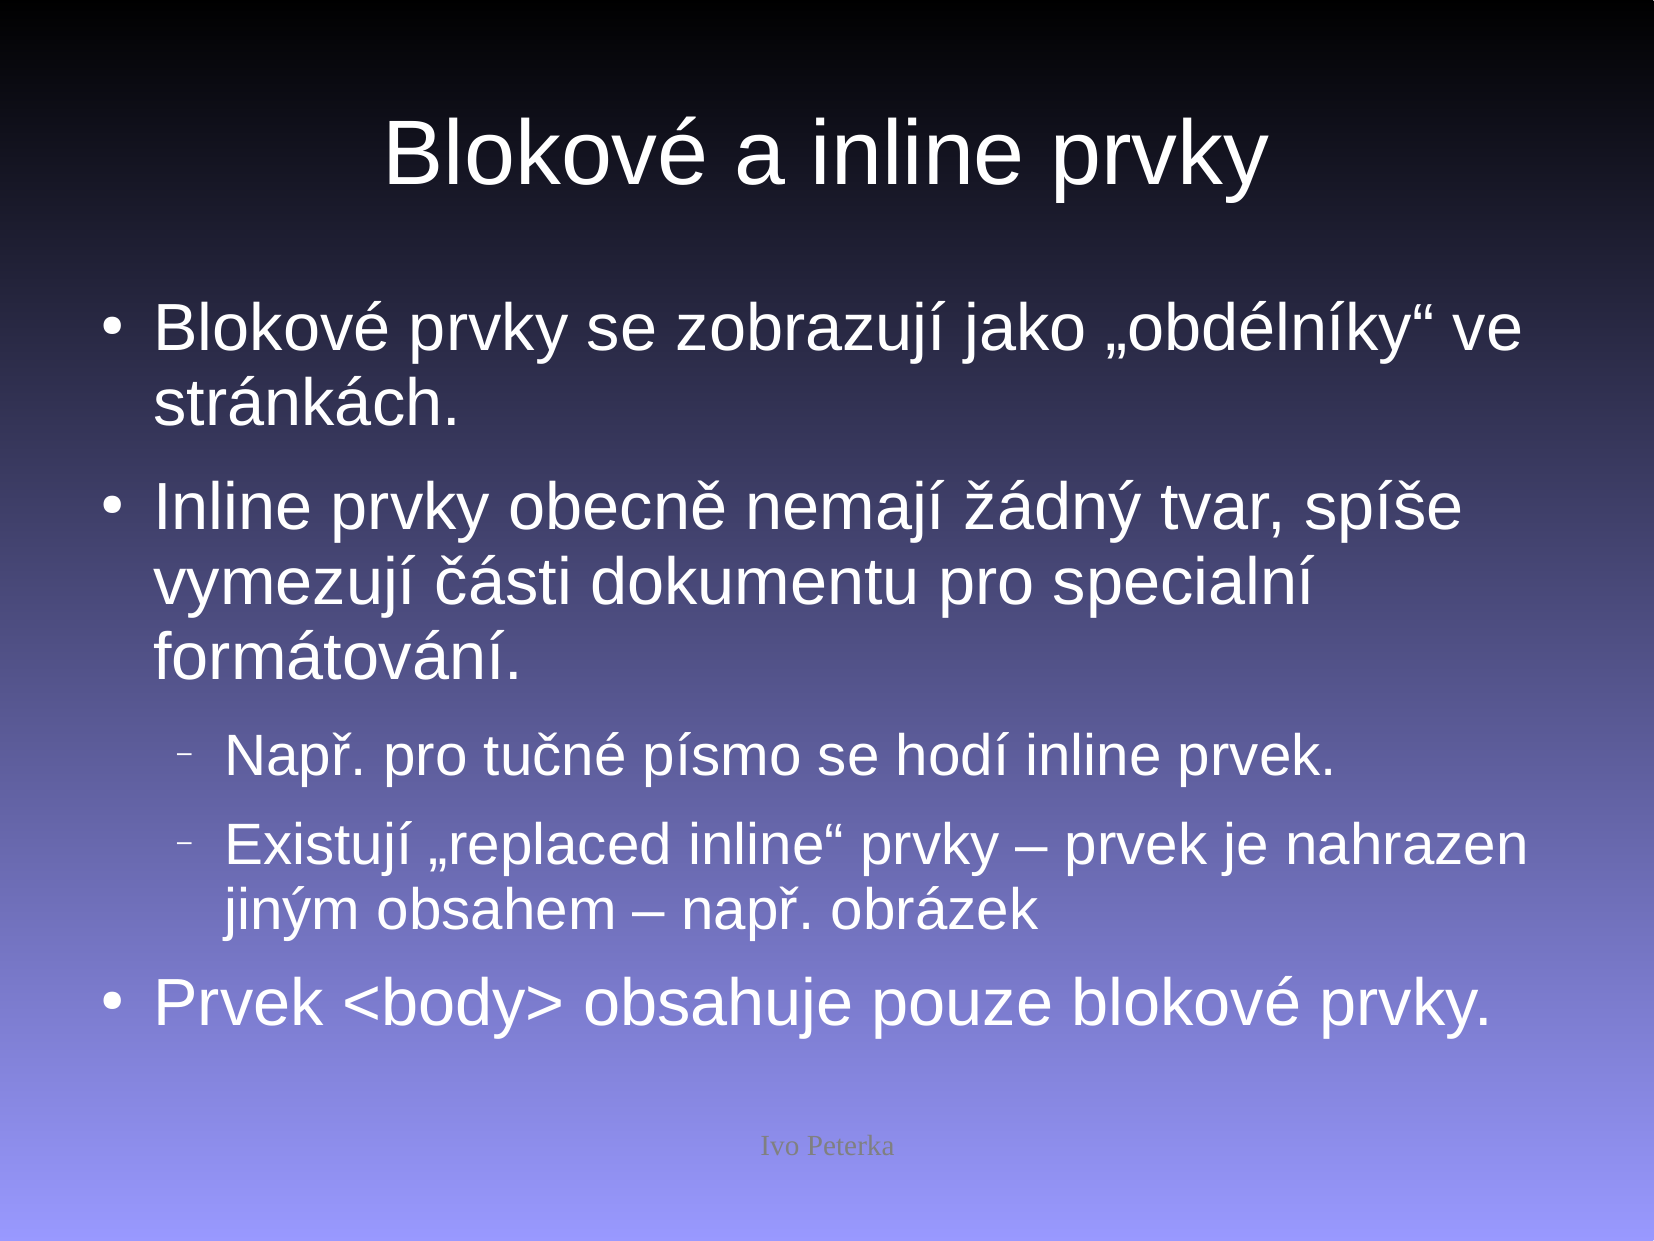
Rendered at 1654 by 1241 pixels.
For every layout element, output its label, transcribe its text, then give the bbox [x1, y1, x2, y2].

title Blokové a inline prvky [82, 49, 1571, 257]
list Blokové prvky se zobrazují jako „obdélníky“ ve stránkách. Inline prvky obecně nemají žádný tvar, spíše vymezují části dokumentu pro specialní formátování. Např. pro tučné písmo se hodí inline prvek. Existují „replaced inline“ prvky – prvek je nahrazen jiným obsahem – např. obrázek Prvek <body> obsahuje pouze blokové prvky. [82, 290, 1571, 1109]
